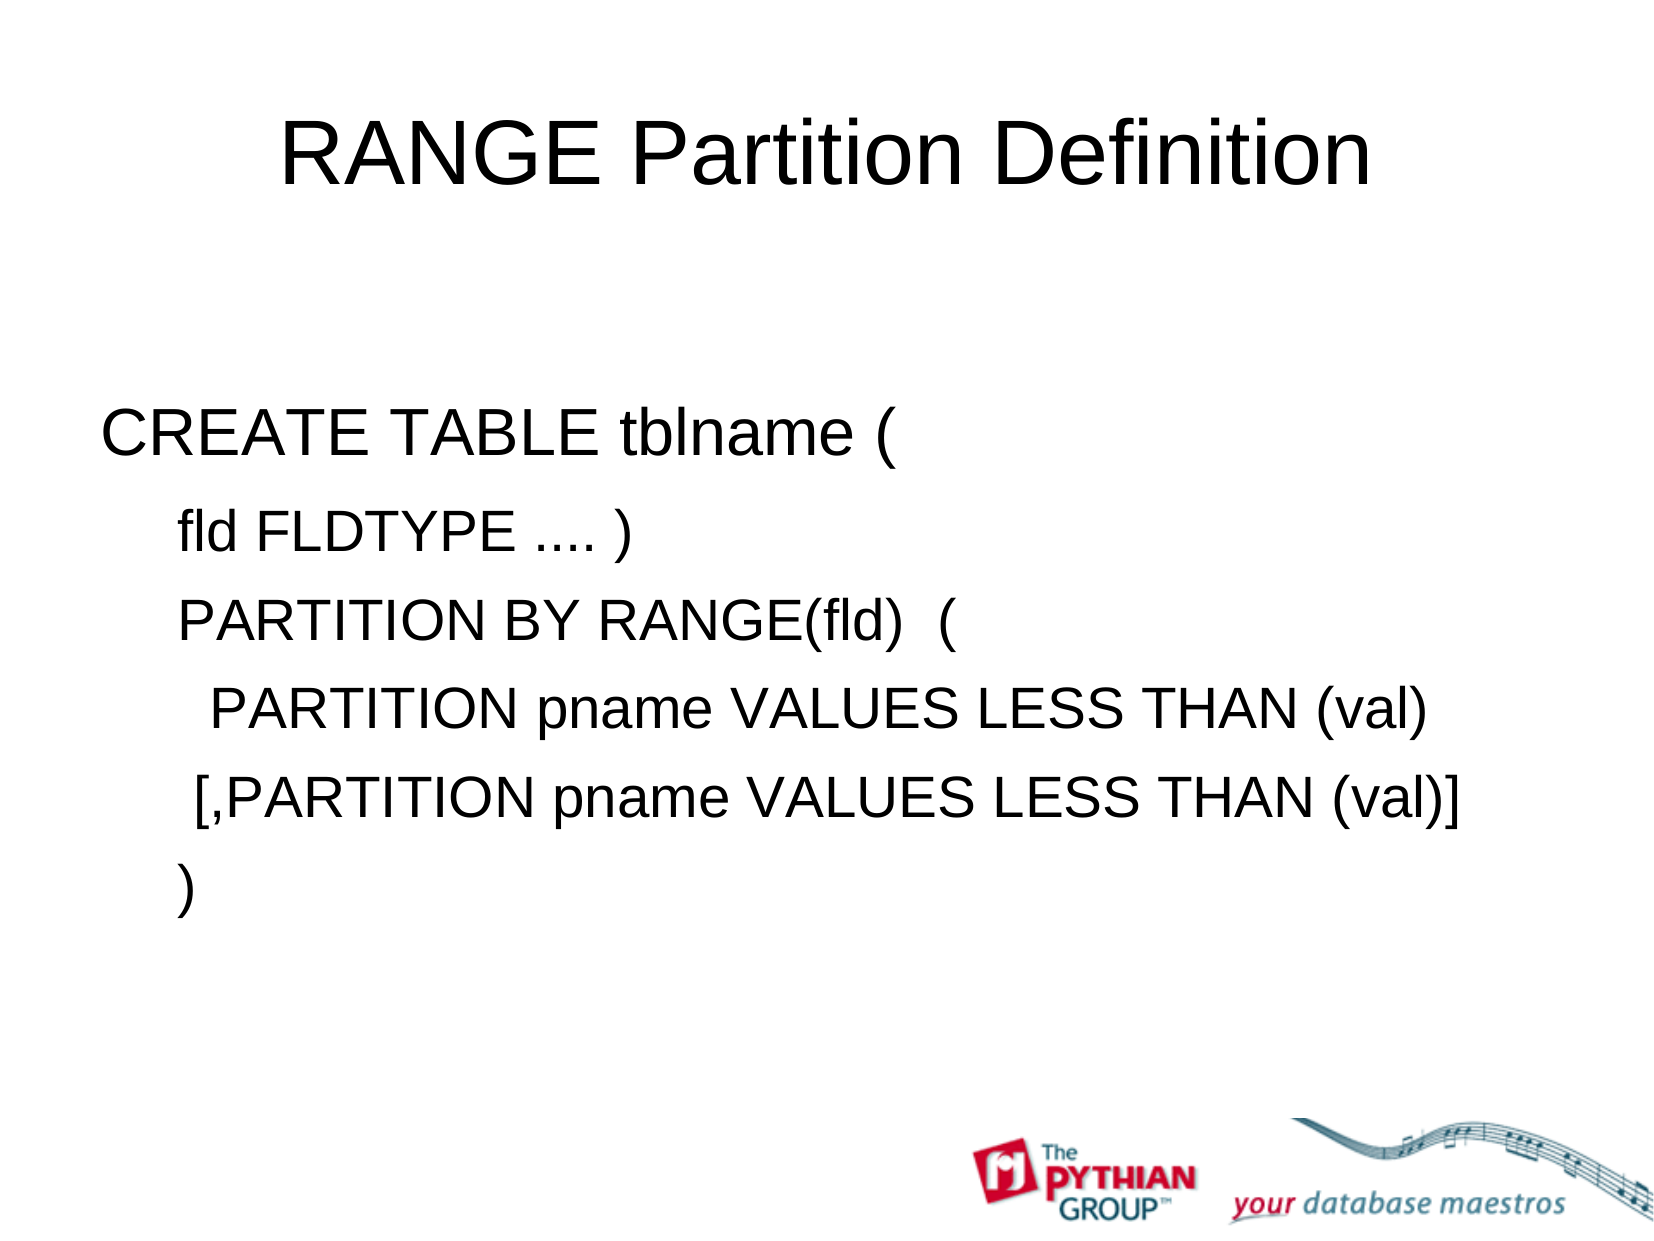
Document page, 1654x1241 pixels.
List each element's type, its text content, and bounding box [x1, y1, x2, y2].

title RANGE Partition Definition [82, 49, 1571, 257]
picture [955, 1118, 1654, 1241]
list CREATE TABLE tblname ( fld FLDTYPE .... ) PARTITION BY RANGE(fld) ( PARTITION pname VALUES LESS THAN (val) [,PARTITION pname VALUES LESS THAN (val)] ) [82, 290, 1579, 1094]
